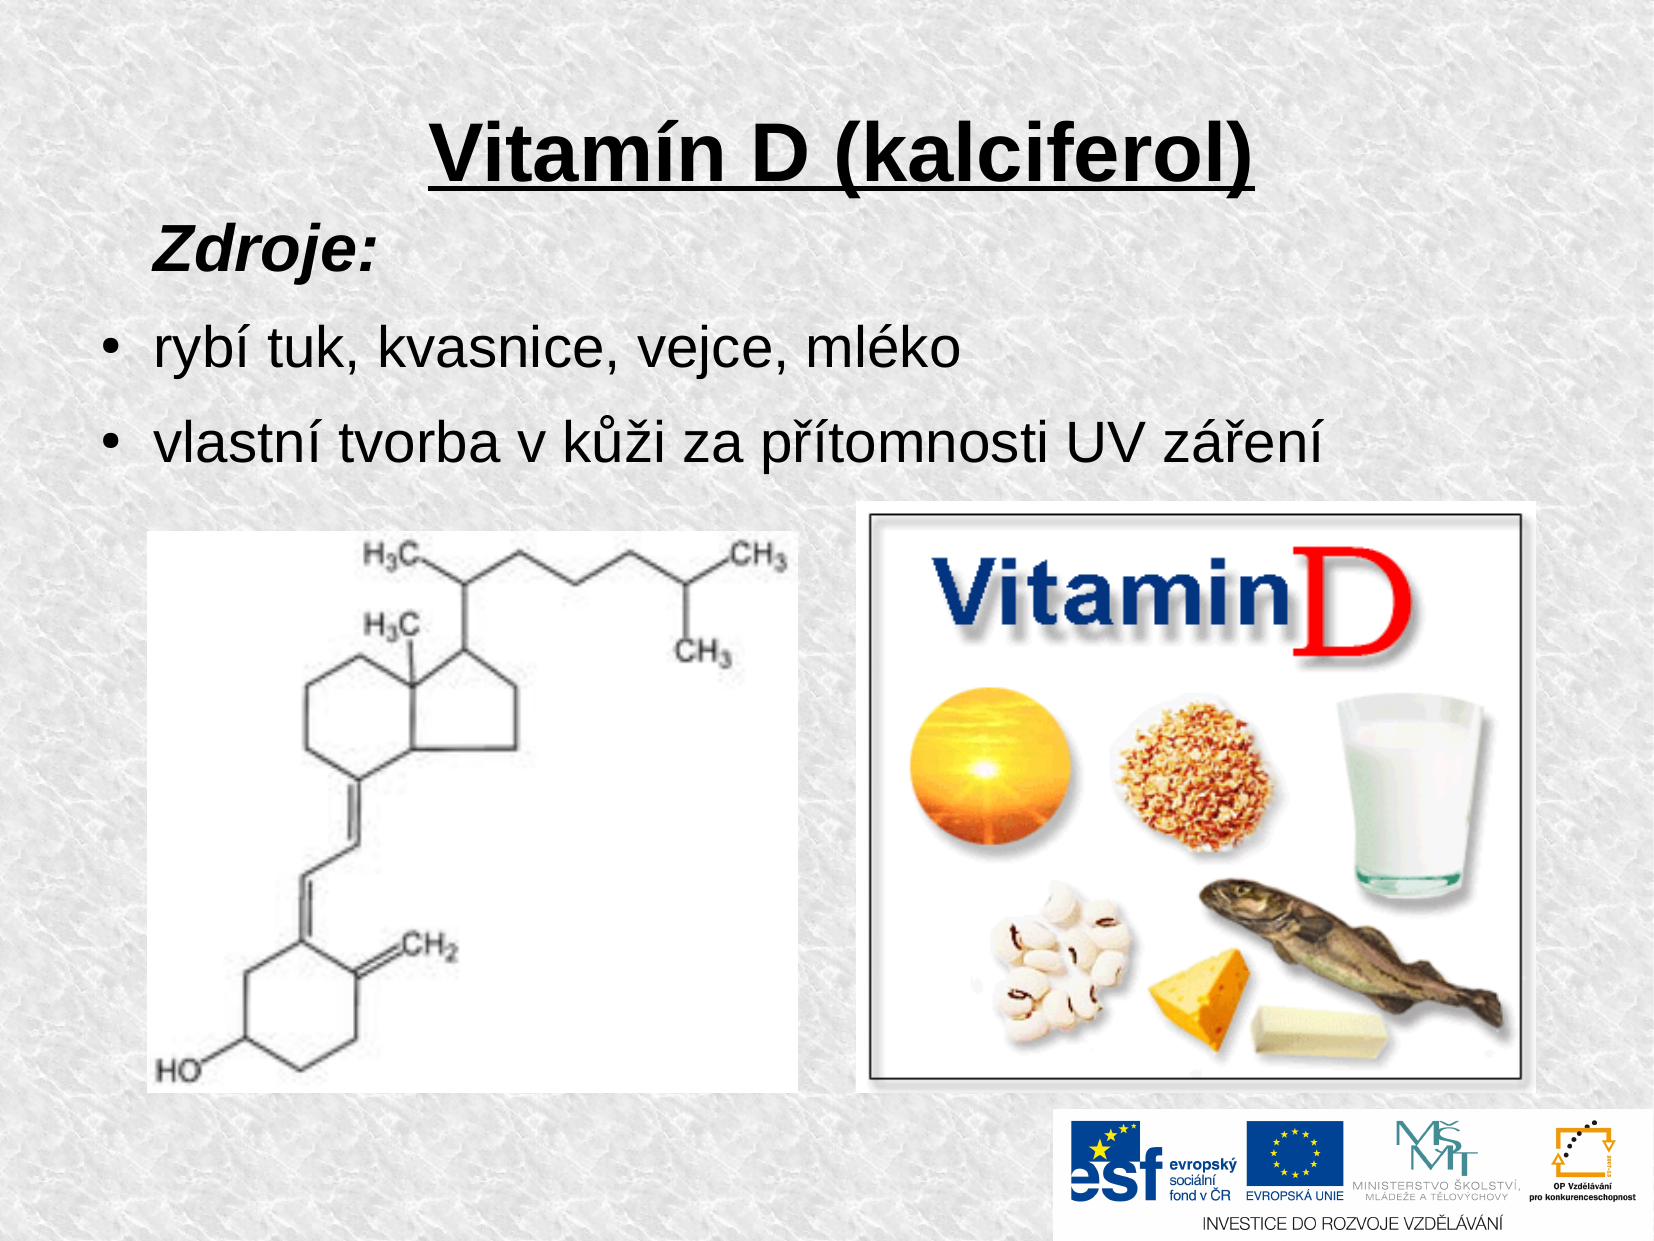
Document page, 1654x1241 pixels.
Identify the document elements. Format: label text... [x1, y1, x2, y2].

title Vitamín D (kalciferol) [82, 49, 1571, 210]
list Zdroje: rybí tuk, kvasnice, vejce, mléko vlastní tvorba v kůži za přítomnosti UV záření [82, 210, 1571, 1030]
picture [0, 0, 1654, 1241]
